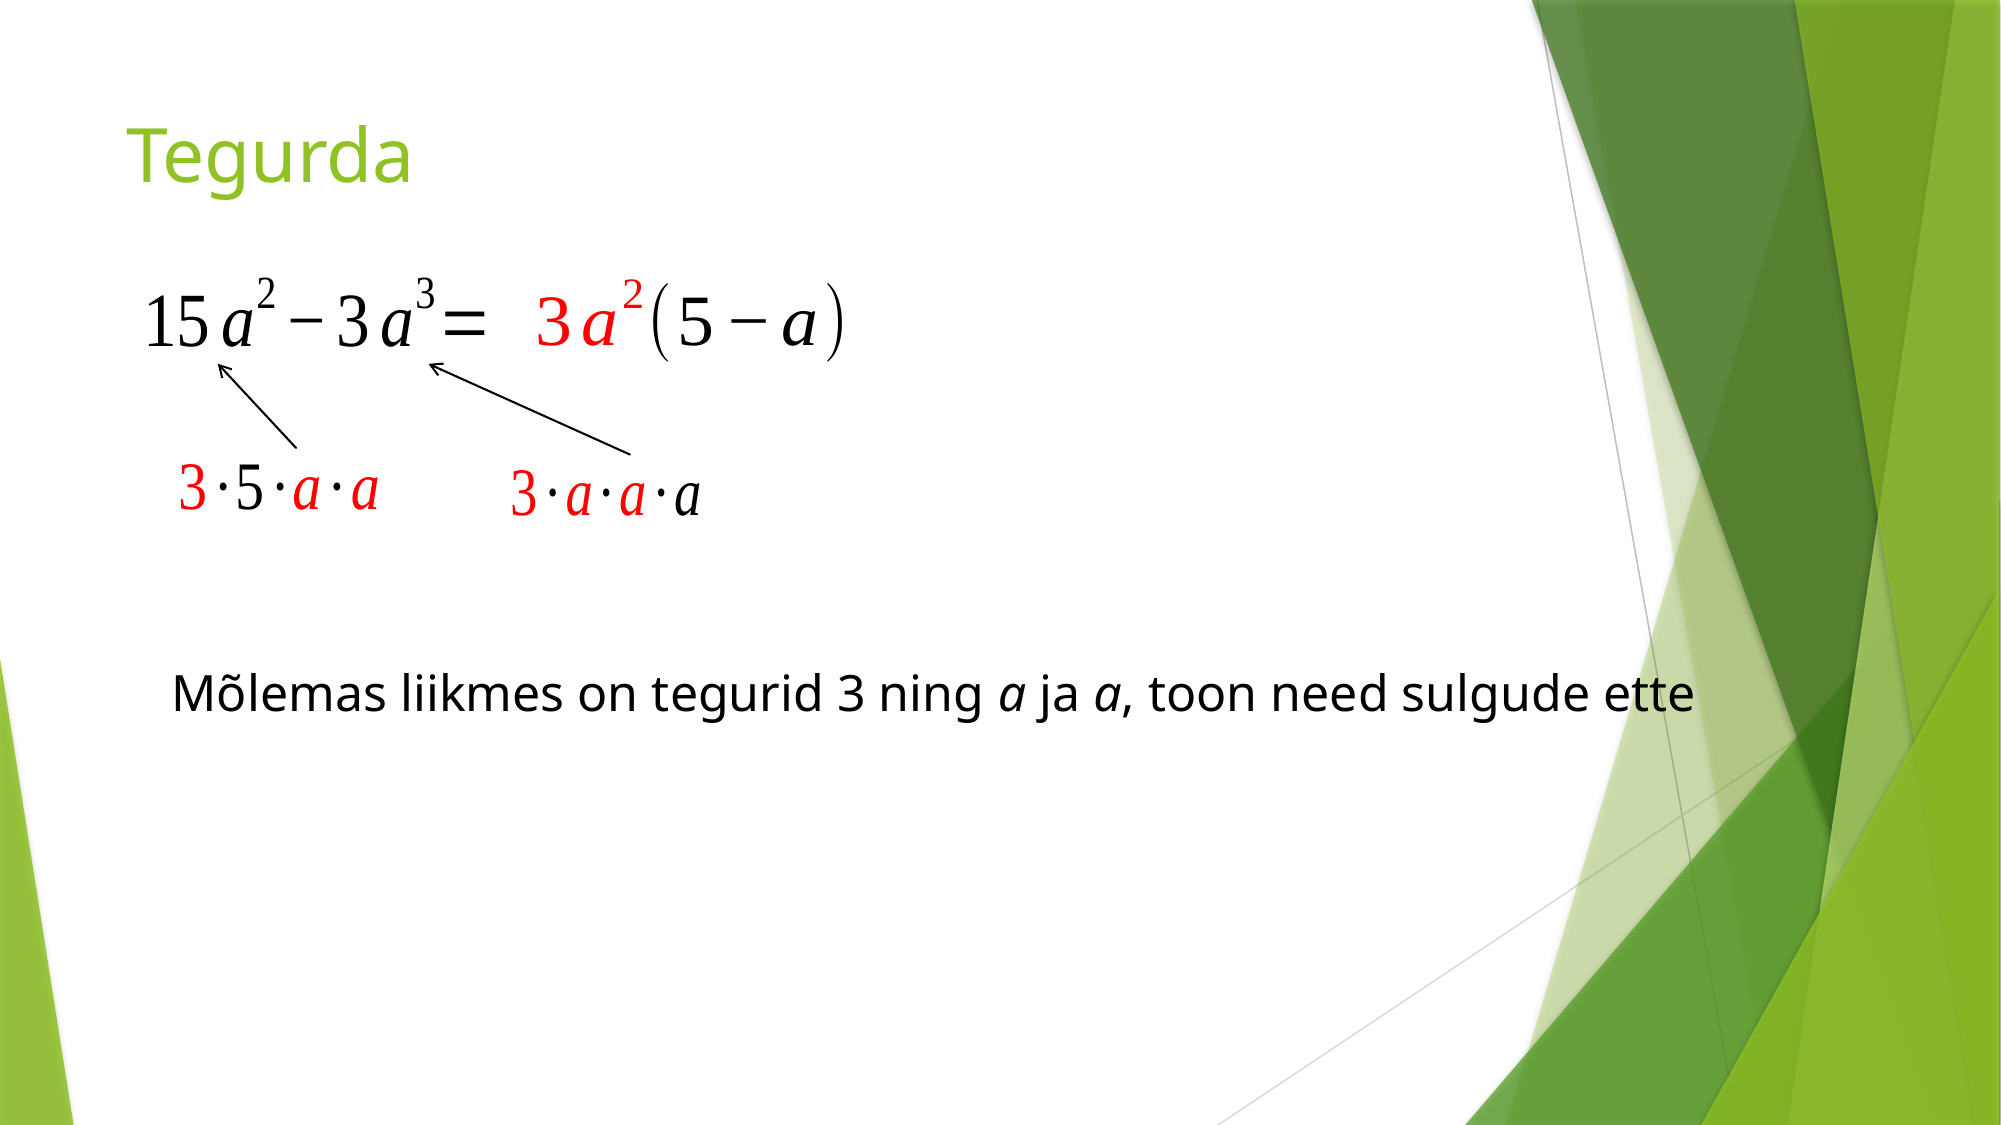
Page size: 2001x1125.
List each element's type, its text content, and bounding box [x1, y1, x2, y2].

chart [497, 454, 716, 531]
chart [164, 448, 396, 524]
chart [127, 267, 511, 364]
chart [516, 270, 866, 367]
text_box Mõlemas liikmes on tegurid 3 ning a ja a, toon need sulgude ette [156, 653, 1712, 729]
title Tegurda [111, 99, 1522, 317]
